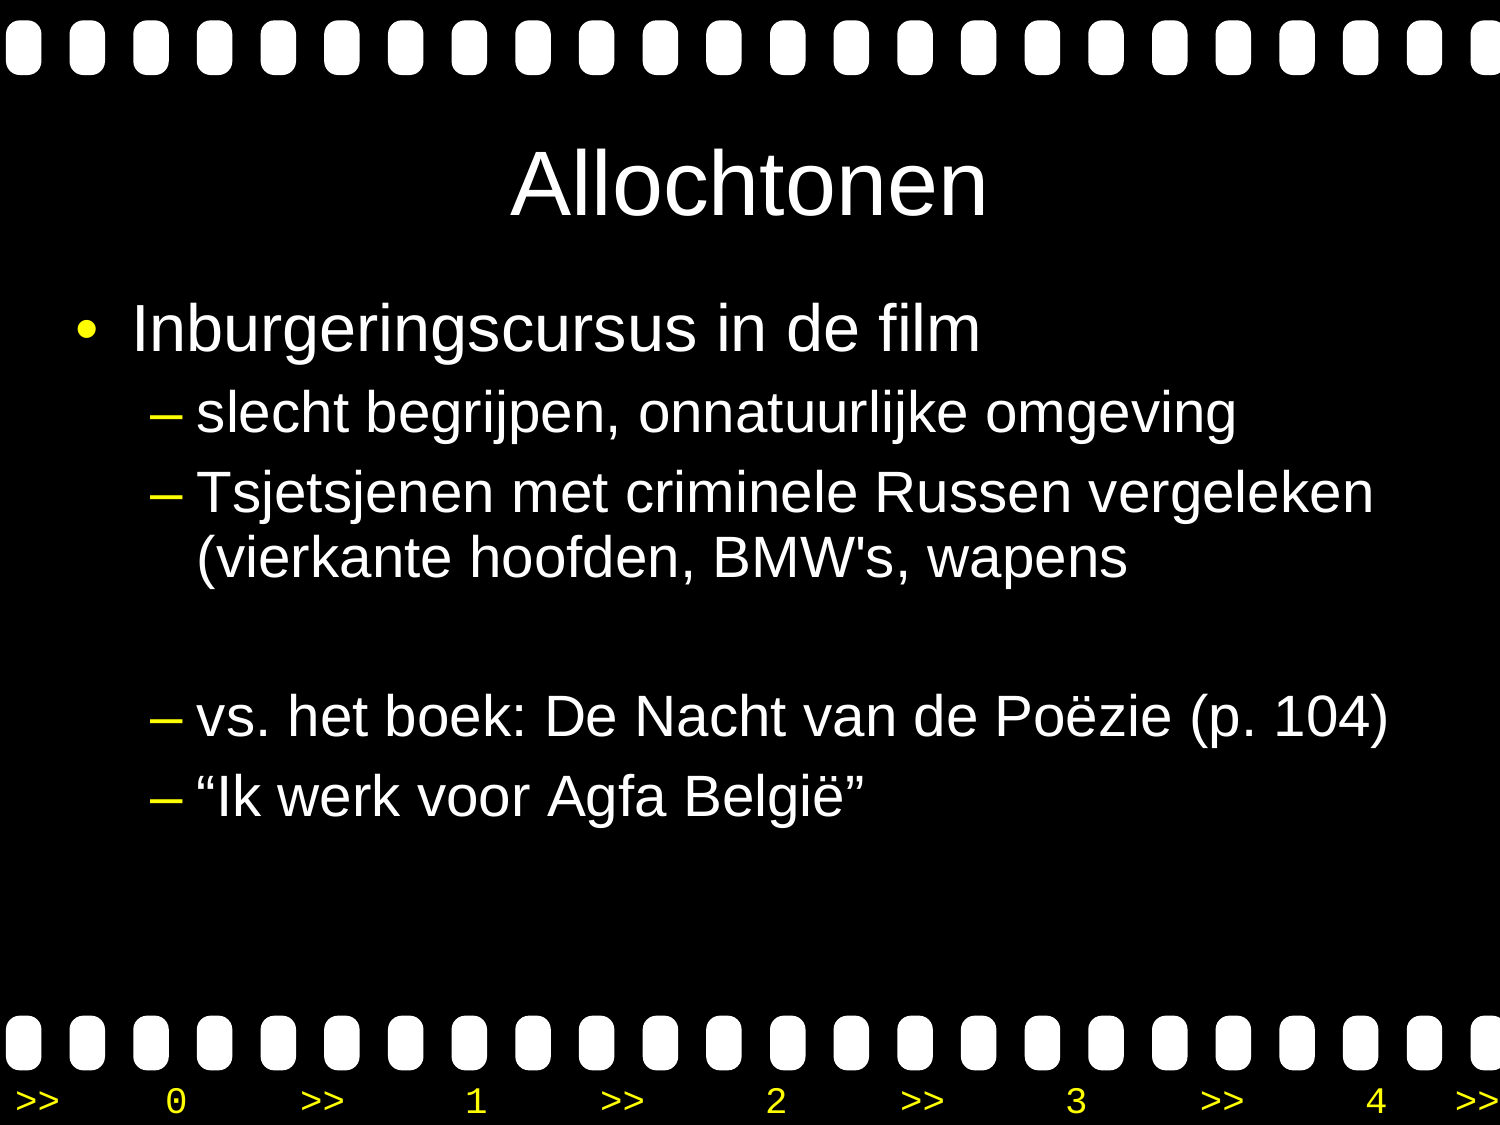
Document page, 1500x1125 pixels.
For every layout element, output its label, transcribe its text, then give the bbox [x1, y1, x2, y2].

title Allochtonen [75, 97, 1426, 271]
list Inburgeringscursus in de film slecht begrijpen, onnatuurlijke omgeving Tsjetsjenen met criminele Russen vergeleken (vierkante hoofden, BMW's, wapens vs. het boek: De Nacht van de Poëzie (p. 104) “Ik werk voor Agfa België” [75, 290, 1426, 1019]
